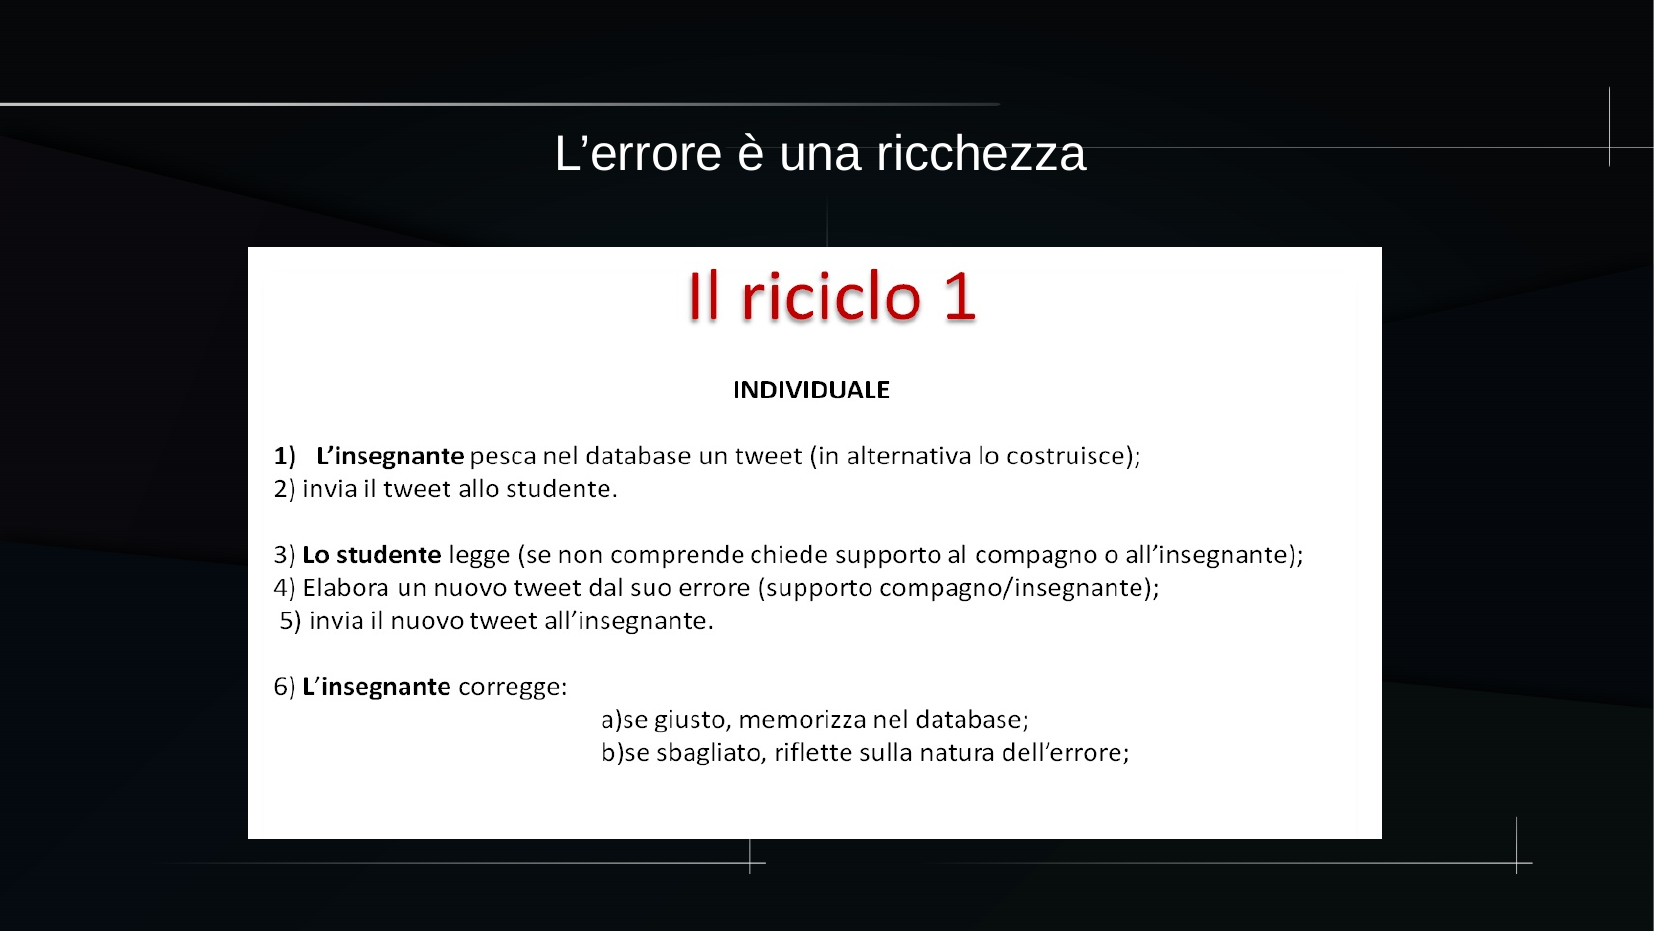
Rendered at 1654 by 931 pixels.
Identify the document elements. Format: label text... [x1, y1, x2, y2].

picture [0, 0, 1654, 931]
text_box L’errore è una ricchezza [460, 118, 1182, 189]
